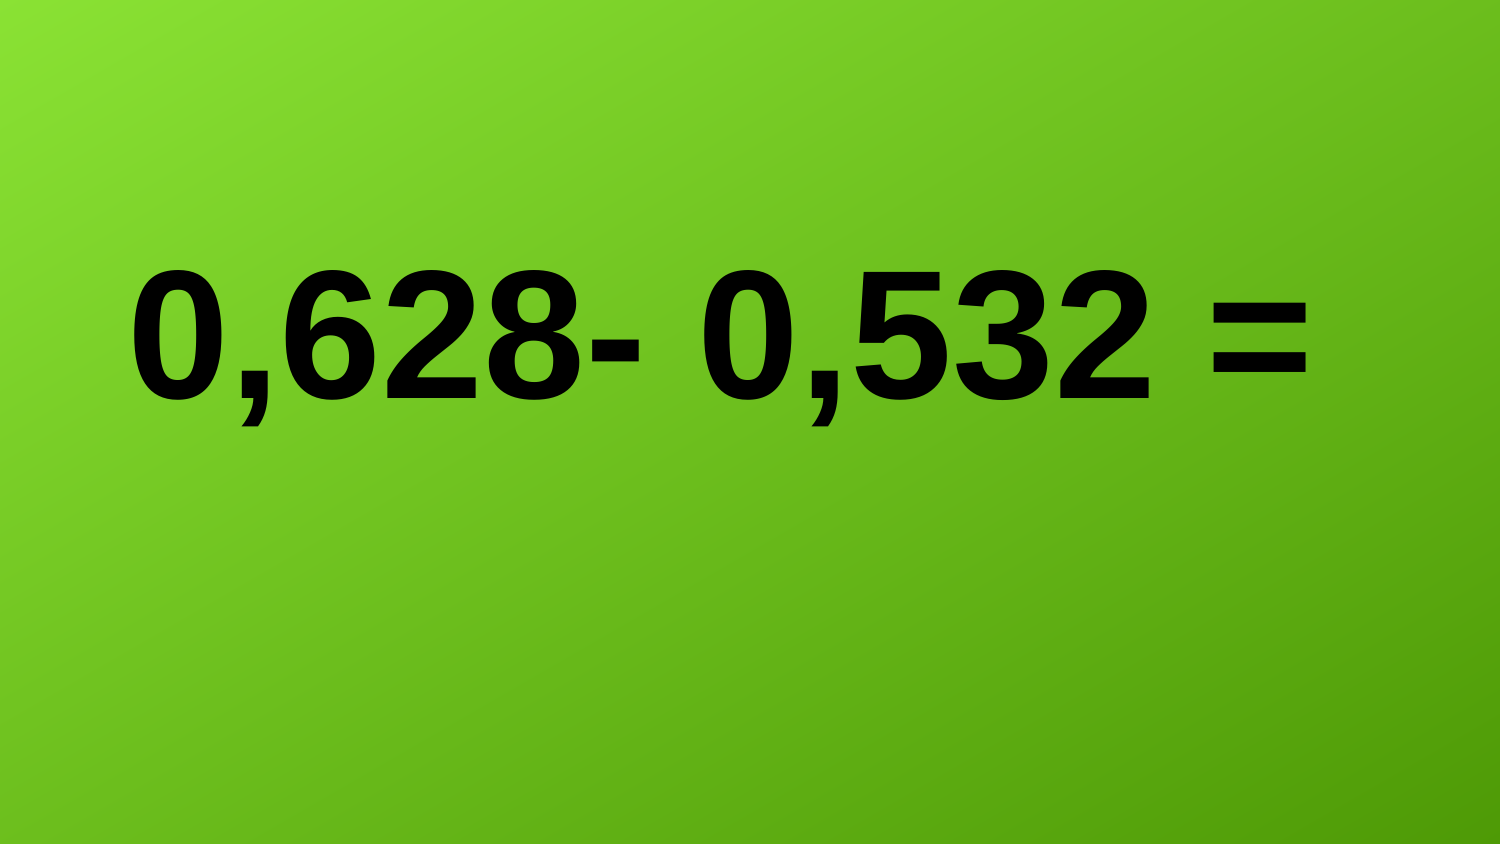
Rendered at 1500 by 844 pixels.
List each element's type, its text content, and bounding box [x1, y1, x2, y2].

text_box 0,628- 0,532 = [112, 259, 1388, 450]
